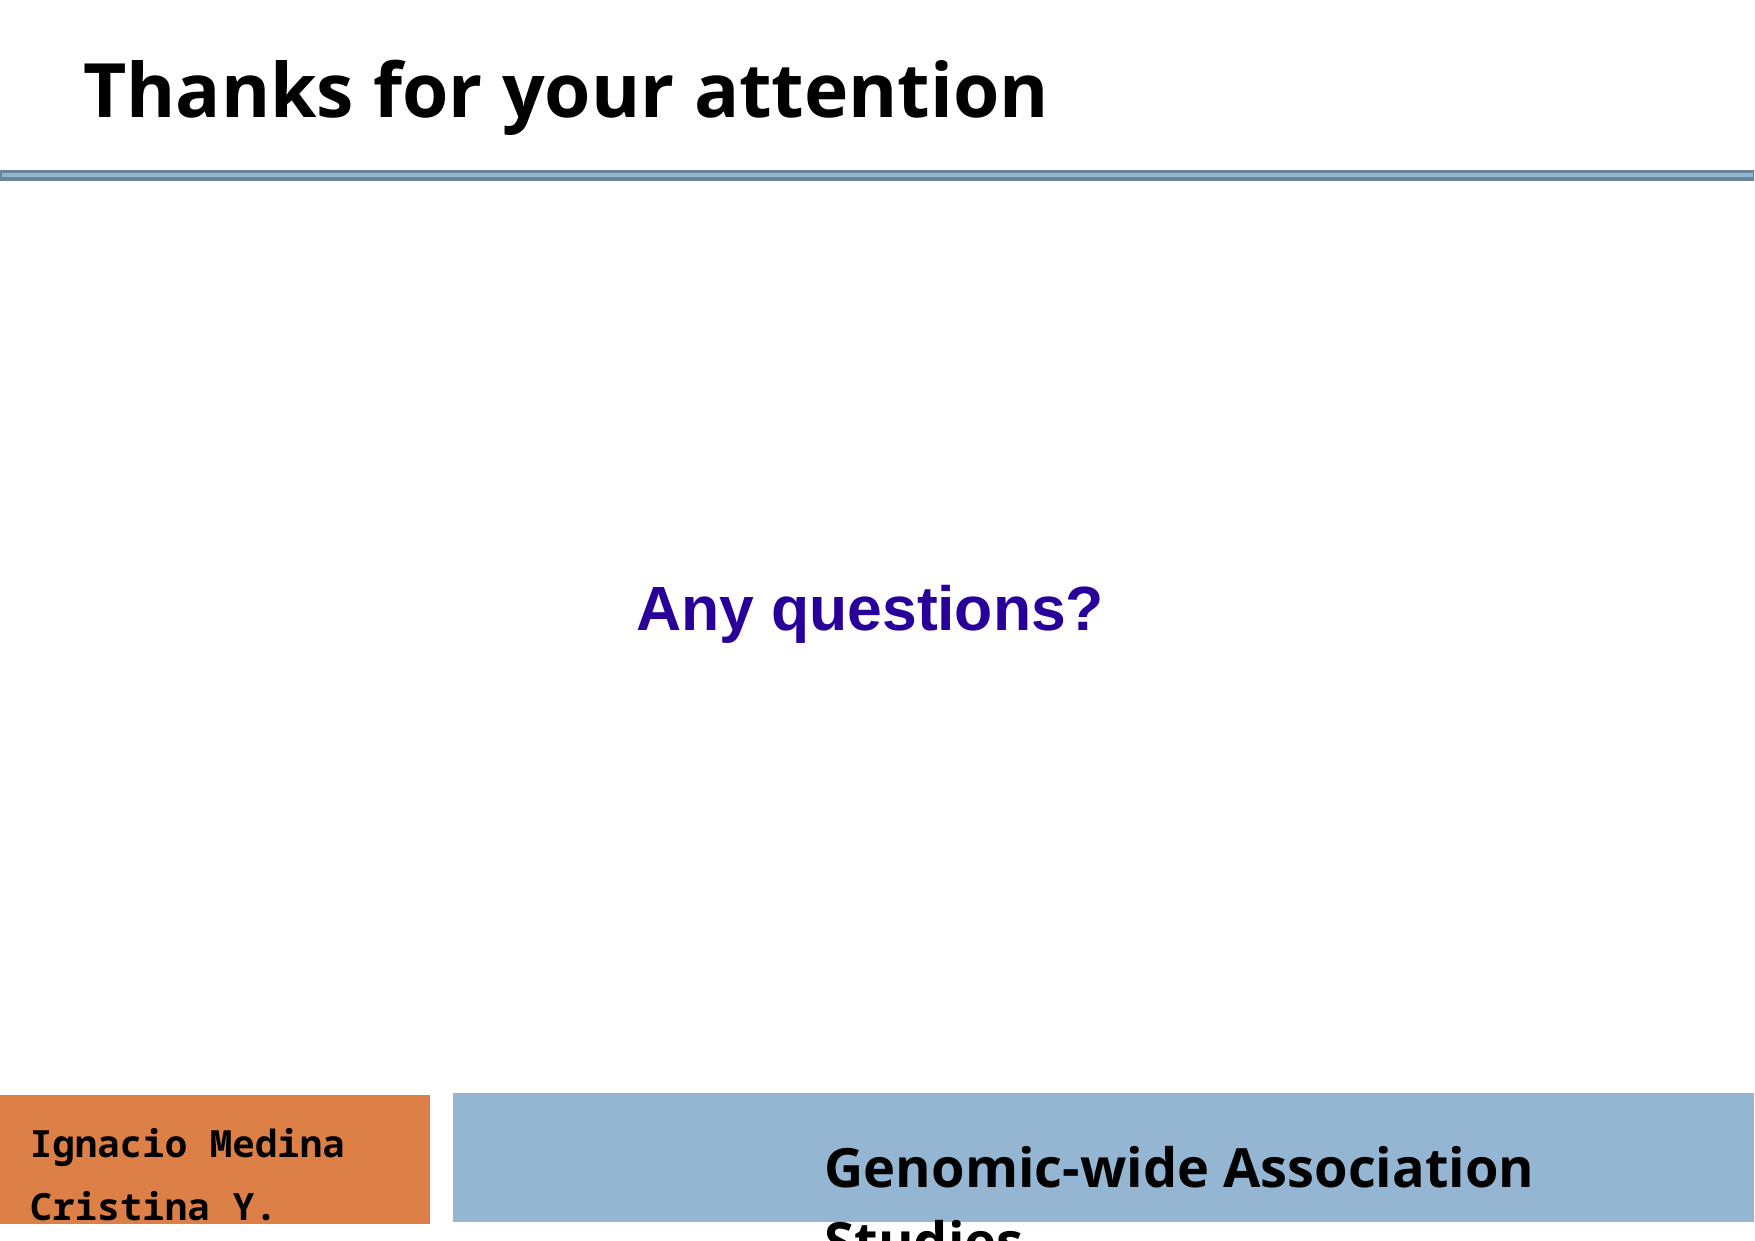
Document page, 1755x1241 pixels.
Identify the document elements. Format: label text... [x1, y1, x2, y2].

text_box Ignacio Medina Cristina Y. González [15, 1110, 421, 1213]
text_box Genomic-wide Association Studies [810, 1122, 1726, 1200]
subtitle Any questions? [249, 469, 1492, 749]
text_box [0, 171, 1754, 179]
text_box Thanks for your attention [68, 29, 1689, 131]
